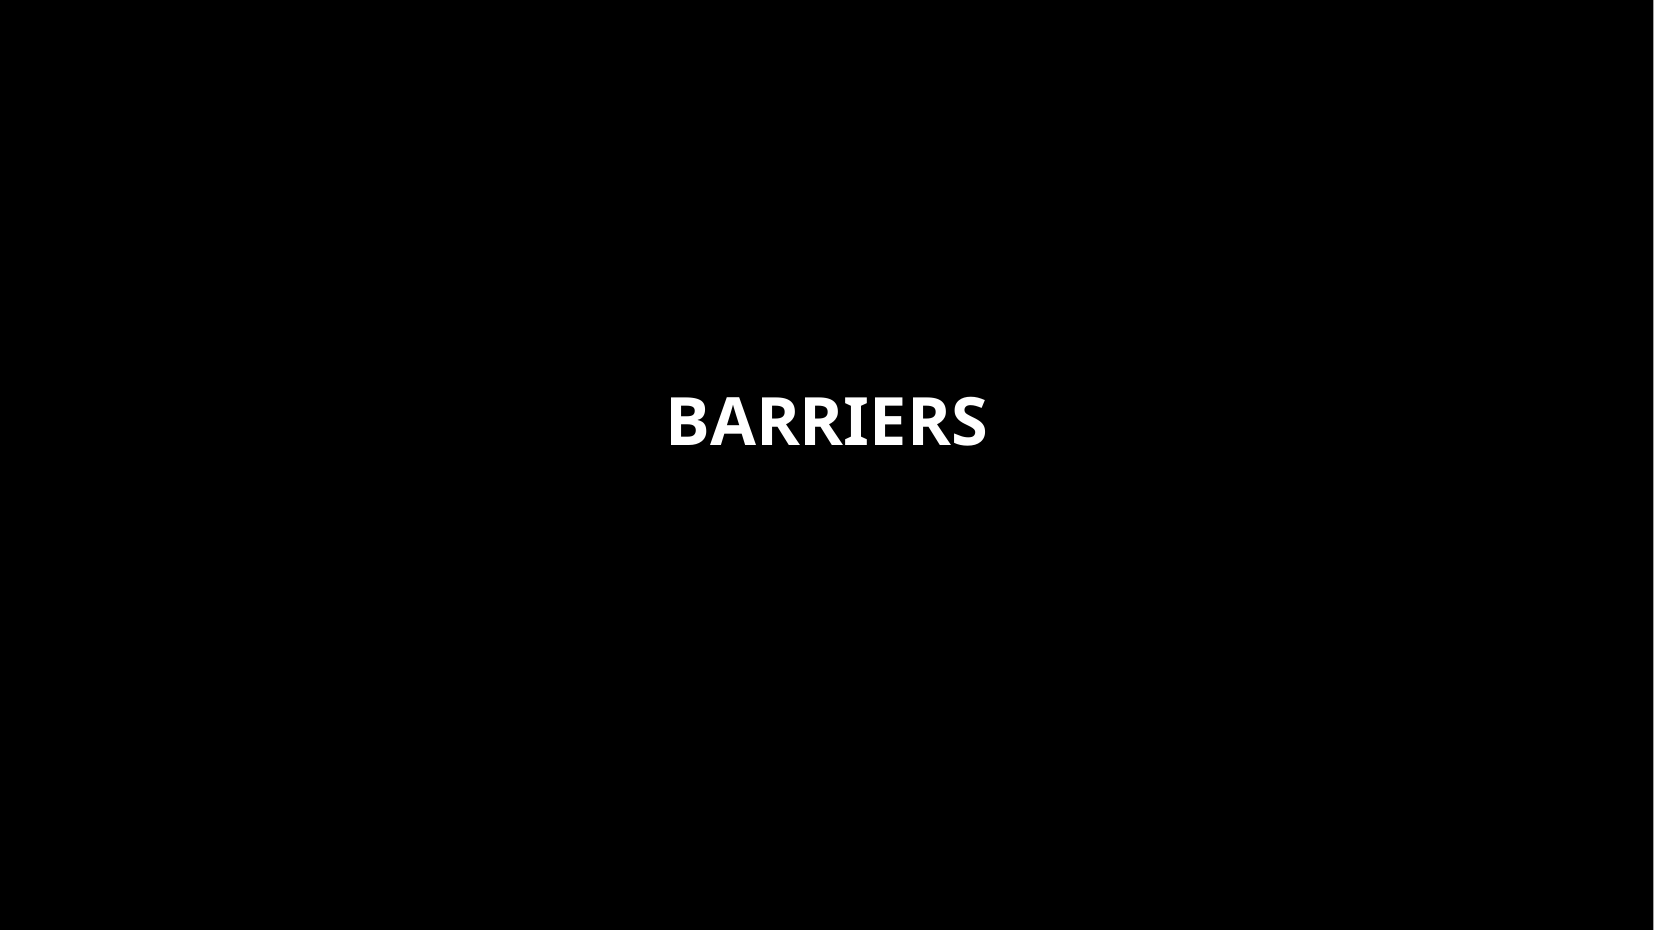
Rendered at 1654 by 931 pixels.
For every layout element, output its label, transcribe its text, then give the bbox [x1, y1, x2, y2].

subtitle BARRIERS [82, 105, 1571, 825]
